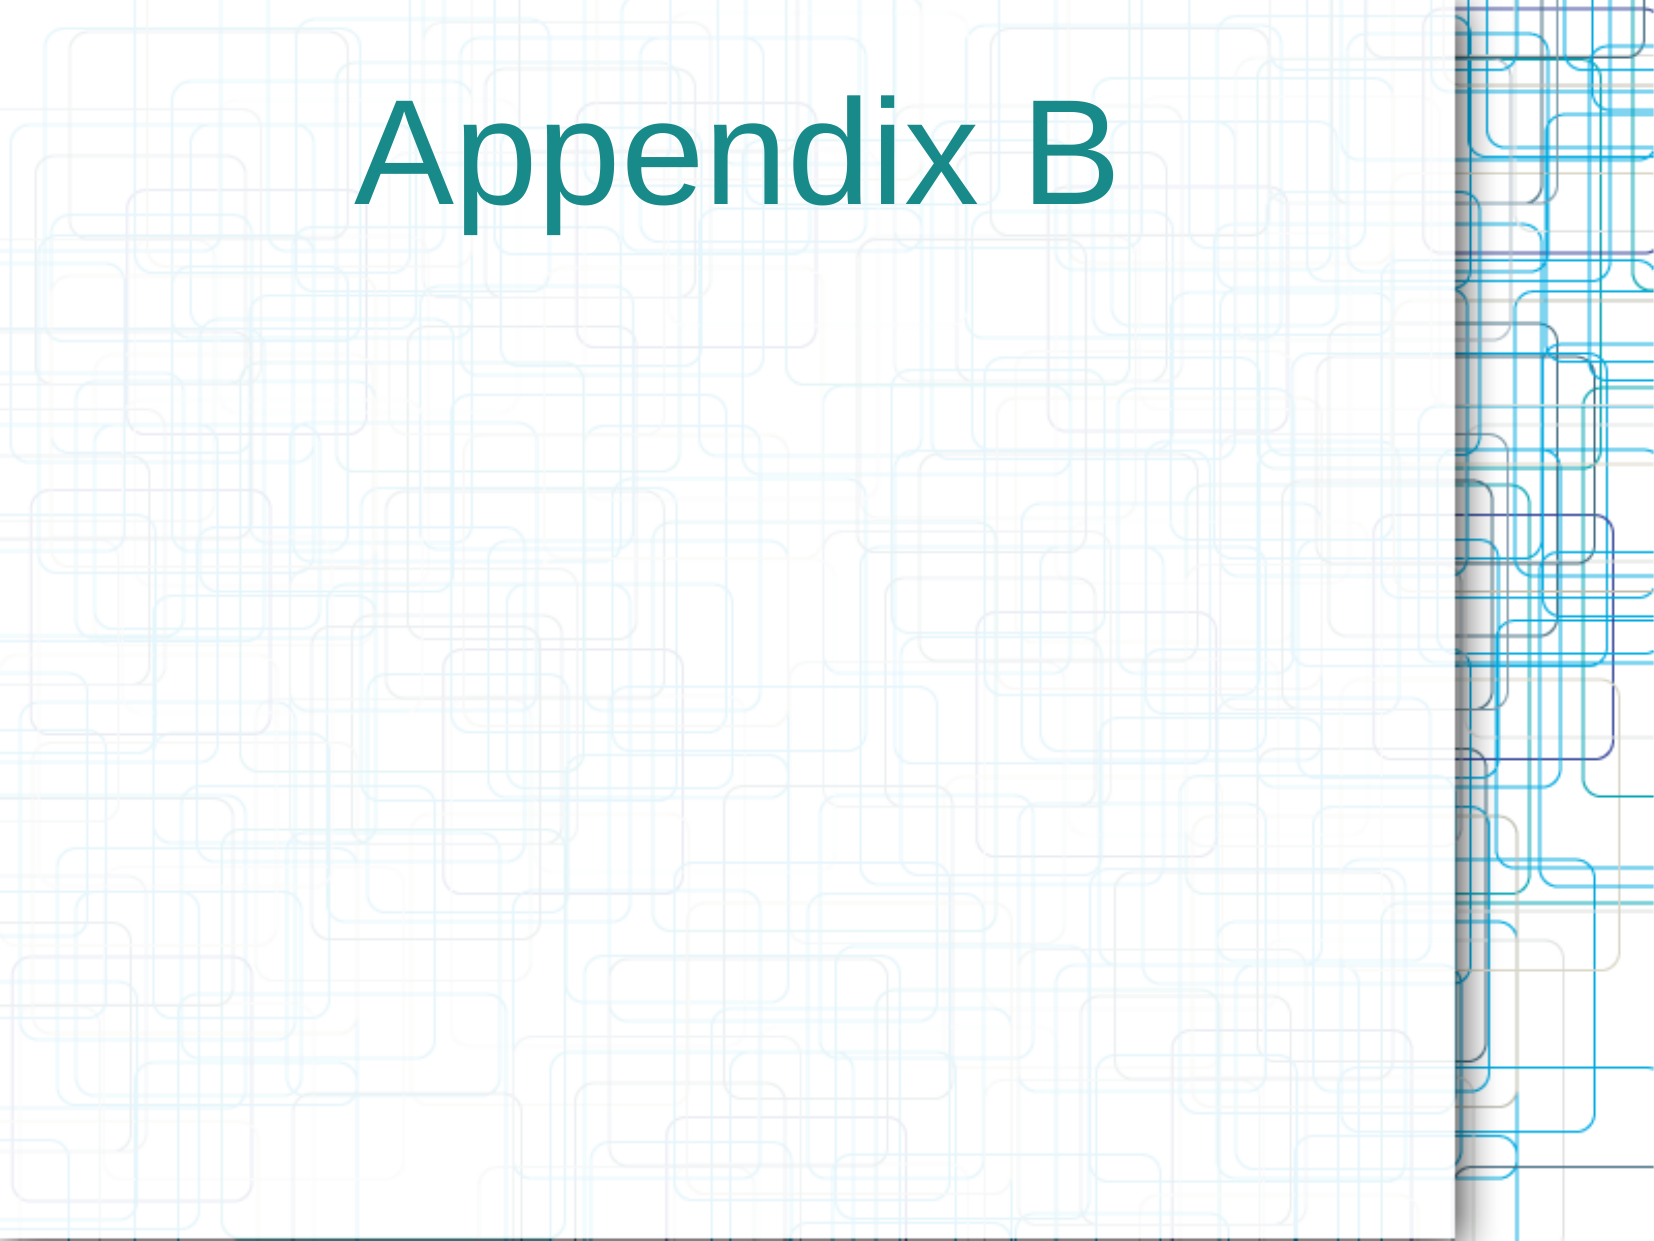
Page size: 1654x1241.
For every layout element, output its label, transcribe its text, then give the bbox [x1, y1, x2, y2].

picture [0, 0, 1654, 1241]
title Appendix B [59, 49, 1418, 257]
